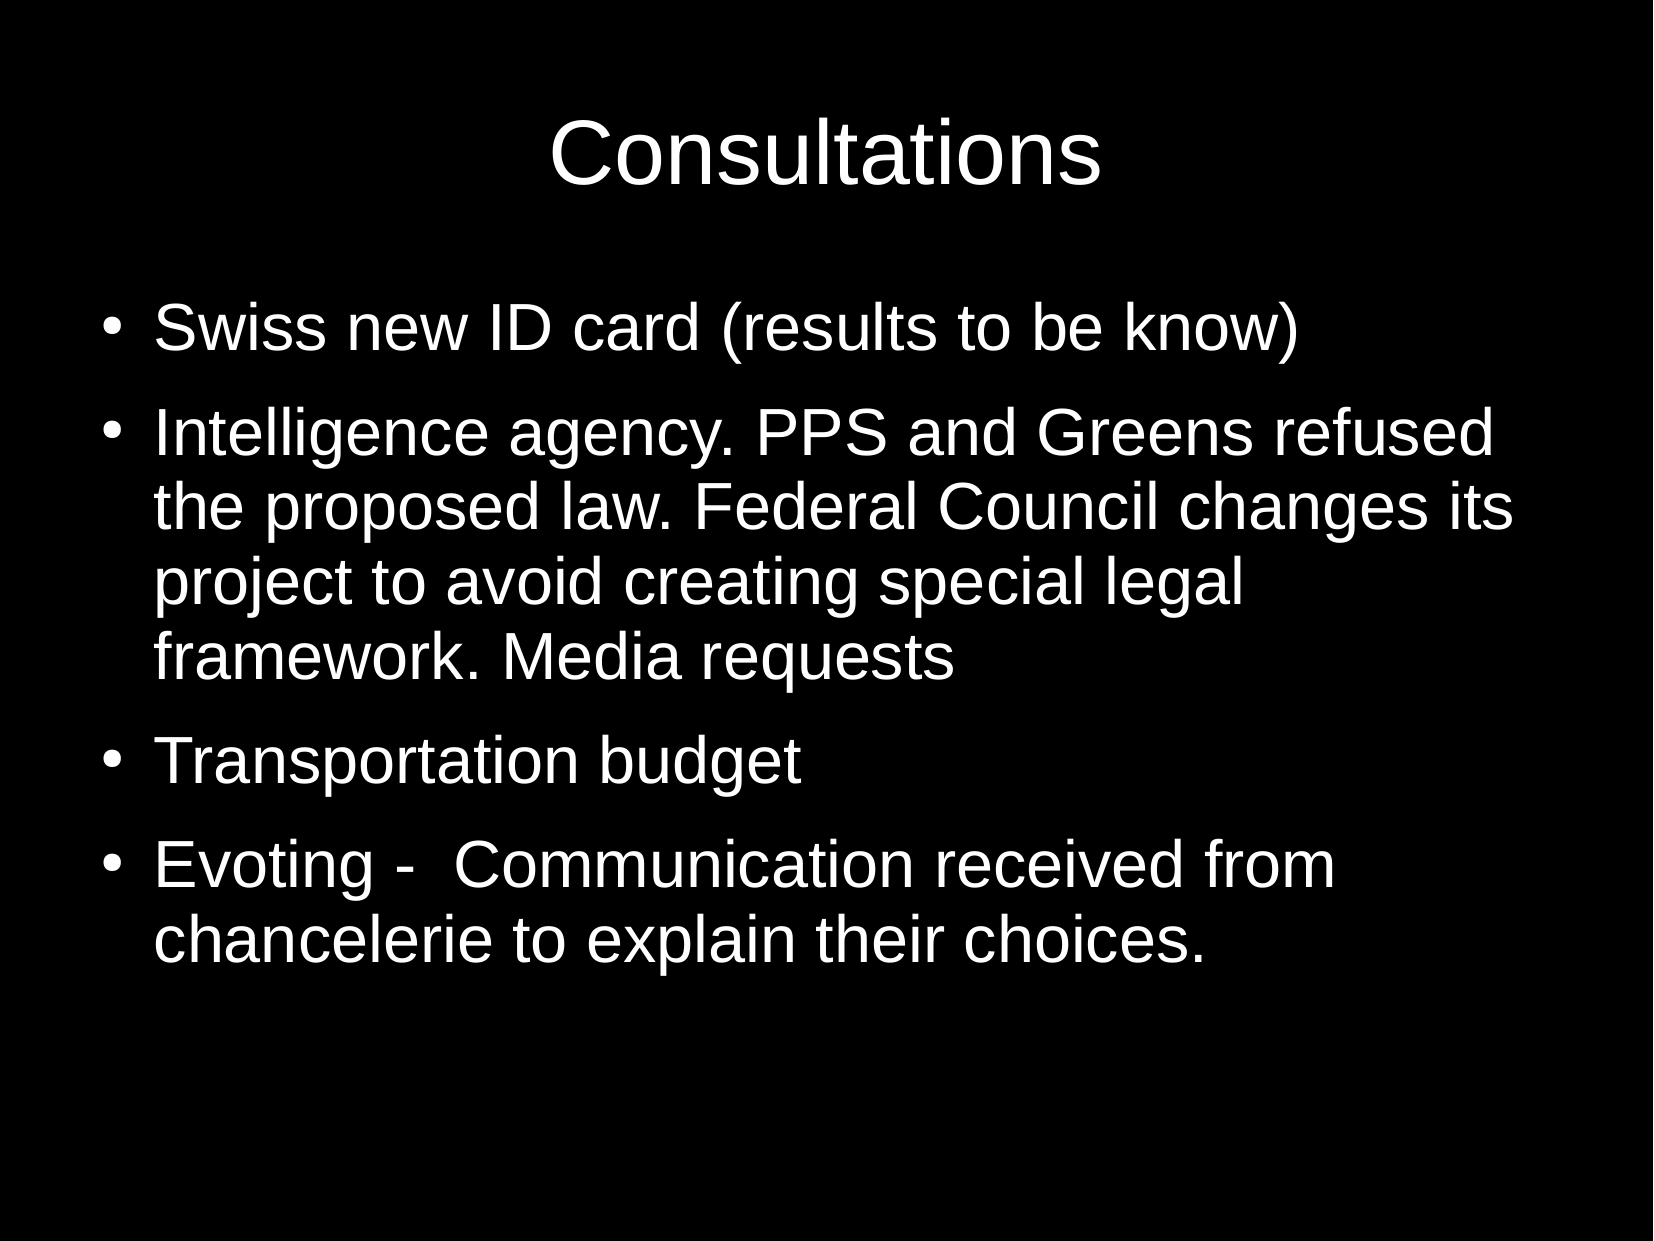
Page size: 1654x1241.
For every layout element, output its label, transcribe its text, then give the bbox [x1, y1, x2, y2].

list Swiss new ID card (results to be know) Intelligence agency. PPS and Greens refused the proposed law. Federal Council changes its project to avoid creating special legal framework. Media requests Transportation budget Evoting - Communication received from chancelerie to explain their choices. [82, 290, 1571, 1010]
title Consultations [82, 49, 1571, 257]
